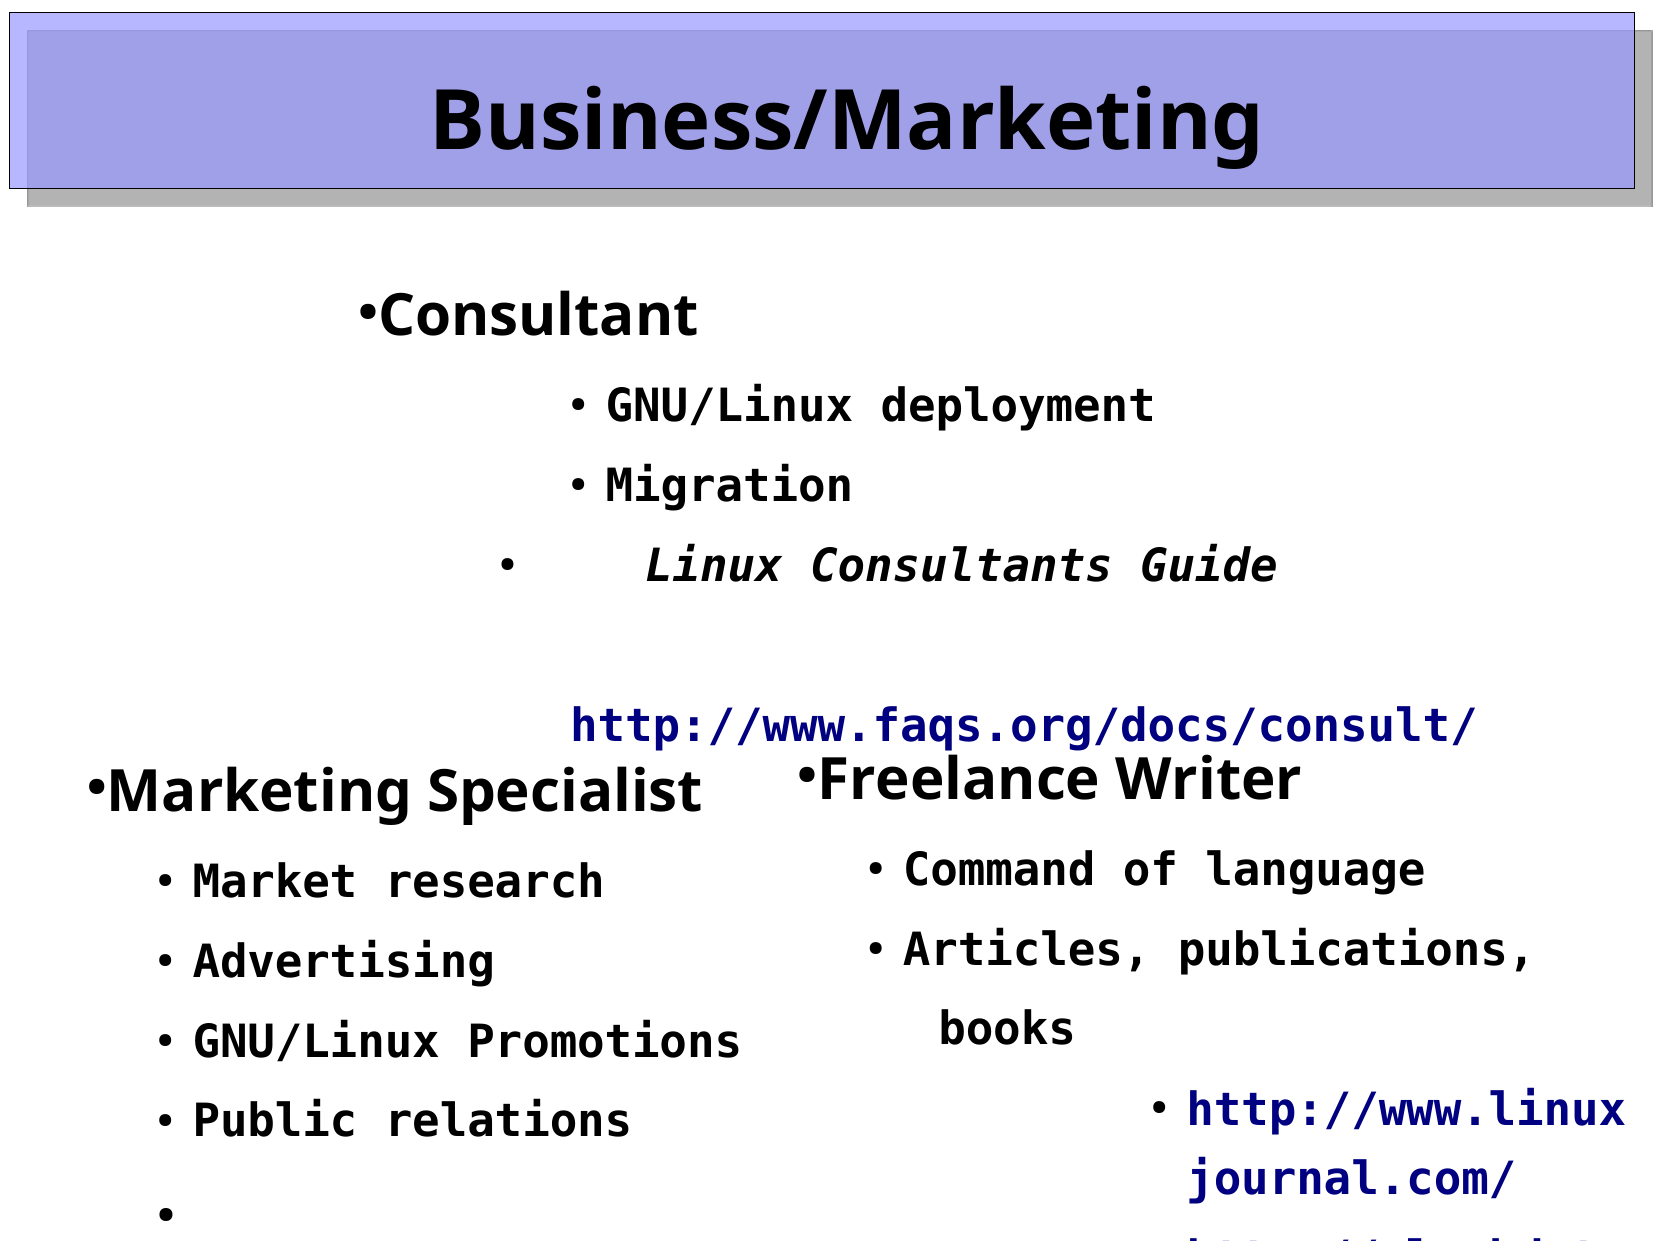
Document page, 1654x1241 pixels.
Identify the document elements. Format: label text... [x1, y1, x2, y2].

text_box Freelance Writer Command of language Articles, publications, books http://www.linuxjournal.com/ http://slashdot.org/ [796, 697, 1643, 1178]
text_box [9, 12, 1635, 189]
text_box Business/Marketing [315, 60, 1380, 169]
text_box Consultant GNU/Linux deployment Migration Linux Consultants Guide http://www.faqs.org/docs/consult/ [357, 233, 1528, 652]
text_box Marketing Specialist Market research Advertising GNU/Linux Promotions Public relations [86, 709, 800, 1209]
